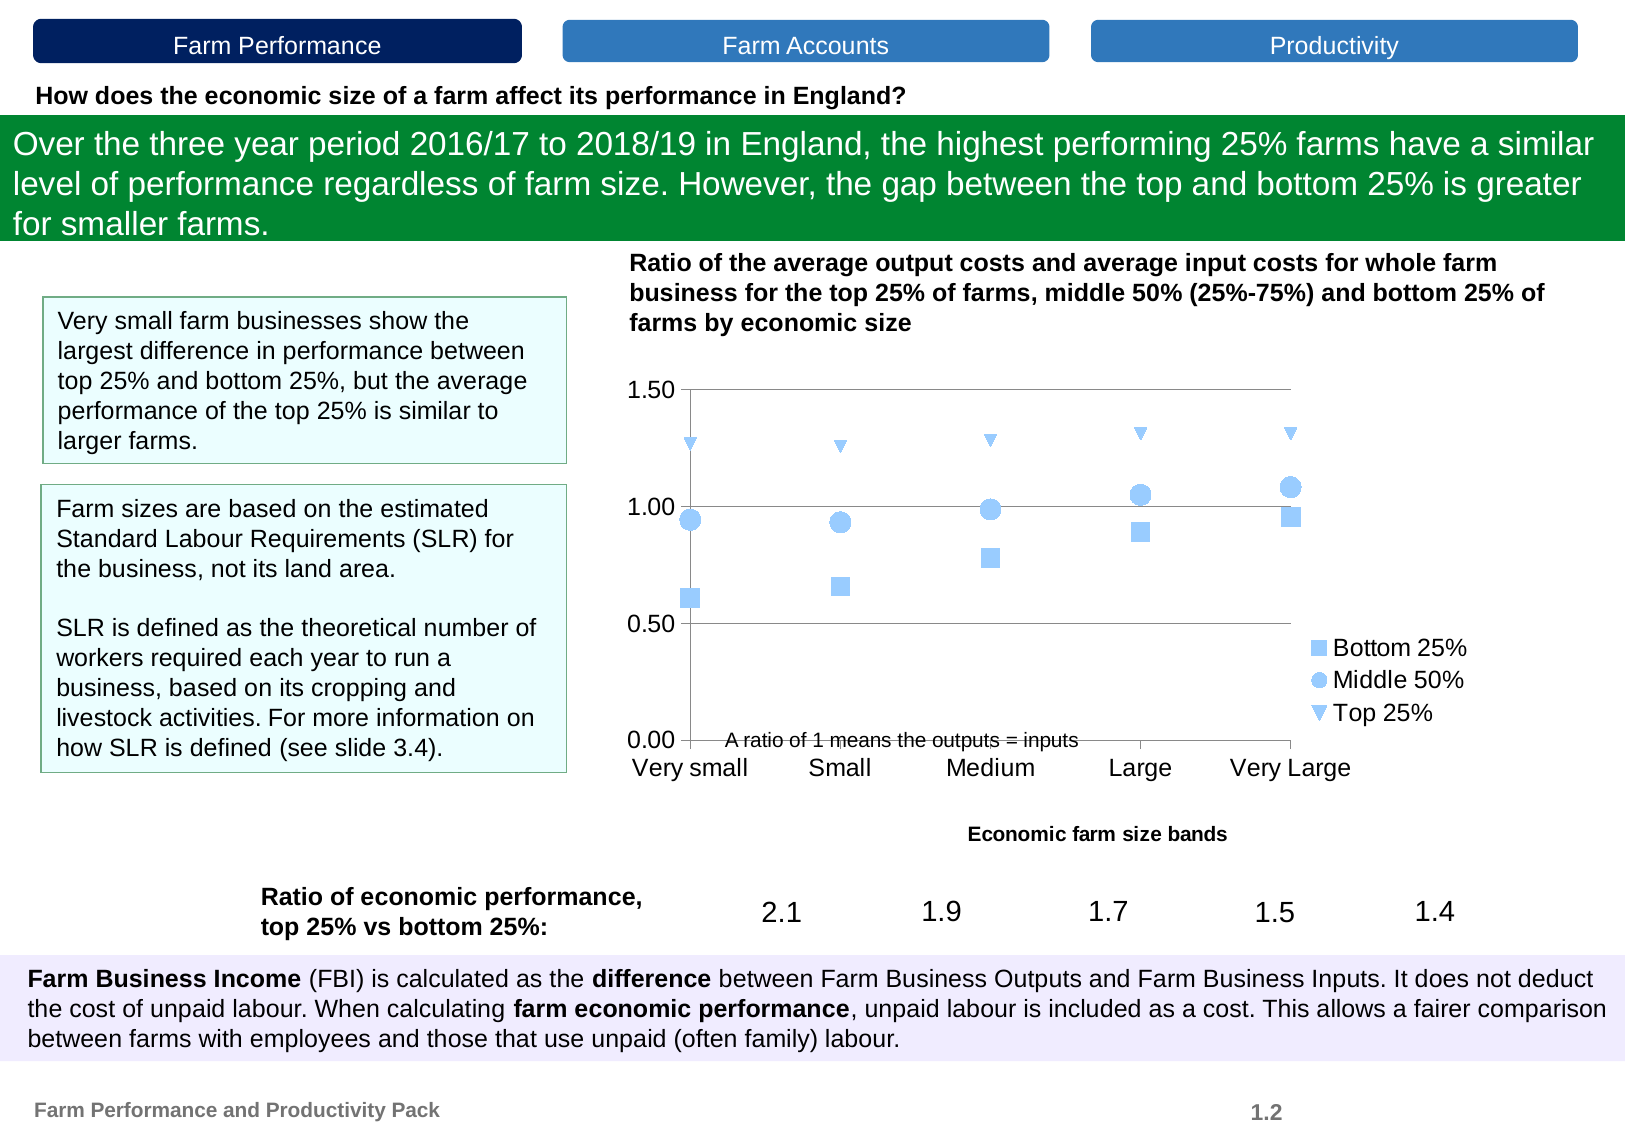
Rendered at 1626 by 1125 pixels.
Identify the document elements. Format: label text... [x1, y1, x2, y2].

text_box 1.2 [1235, 1081, 1602, 1125]
text_box Farm Performance and Productivity Pack [34, 1097, 440, 1122]
chart [608, 366, 1555, 853]
text_box Over the three year period 2016/17 to 2018/19 in England, the highest performing 25% farms have a similar level of performance regardless of farm size. However, the gap between the top and bottom 25% is greater for smaller farms. [0, 115, 1625, 241]
text_box Farm Performance [34, 19, 521, 63]
text_box Productivity [1091, 19, 1578, 63]
text_box 1.7 [1073, 885, 1152, 935]
text_box 2.1 [746, 886, 826, 936]
text_box A ratio of 1 means the outputs = inputs [710, 719, 1174, 759]
text_box Farm sizes are based on the estimated Standard Labour Requirements (SLR) for the business, not its land area. SLR is defined as the theoretical number of workers required each year to run a business, based on its cropping and livestock activities. For more information on how SLR is defined (see slide 3.4). [41, 484, 567, 773]
text_box 1.9 [906, 885, 985, 935]
text_box Ratio of the average output costs and average input costs for whole farm business for the top 25% of farms, middle 50% (25%-75%) and bottom 25% of farms by economic size [614, 239, 1600, 344]
text_box Ratio of economic performance, top 25% vs bottom 25%: [245, 872, 679, 949]
text_box How does the economic size of a farm affect its performance in England? [20, 72, 931, 115]
text_box Very small farm businesses show the largest difference in performance between top 25% and bottom 25%, but the average performance of the top 25% is similar to larger farms. [42, 297, 567, 464]
text_box 1.4 [1399, 885, 1479, 935]
text_box Farm Business Income (FBI) is calculated as the difference between Farm Business Outputs and Farm Business Inputs. It does not deduct the cost of unpaid labour. When calculating farm economic performance, unpaid labour is included as a cost. This allows a fairer comparison between farms with employees and those that use unpaid (often family) labour. [0, 955, 1625, 1062]
text_box 1.5 [1240, 886, 1319, 936]
text_box Farm Accounts [562, 19, 1050, 63]
